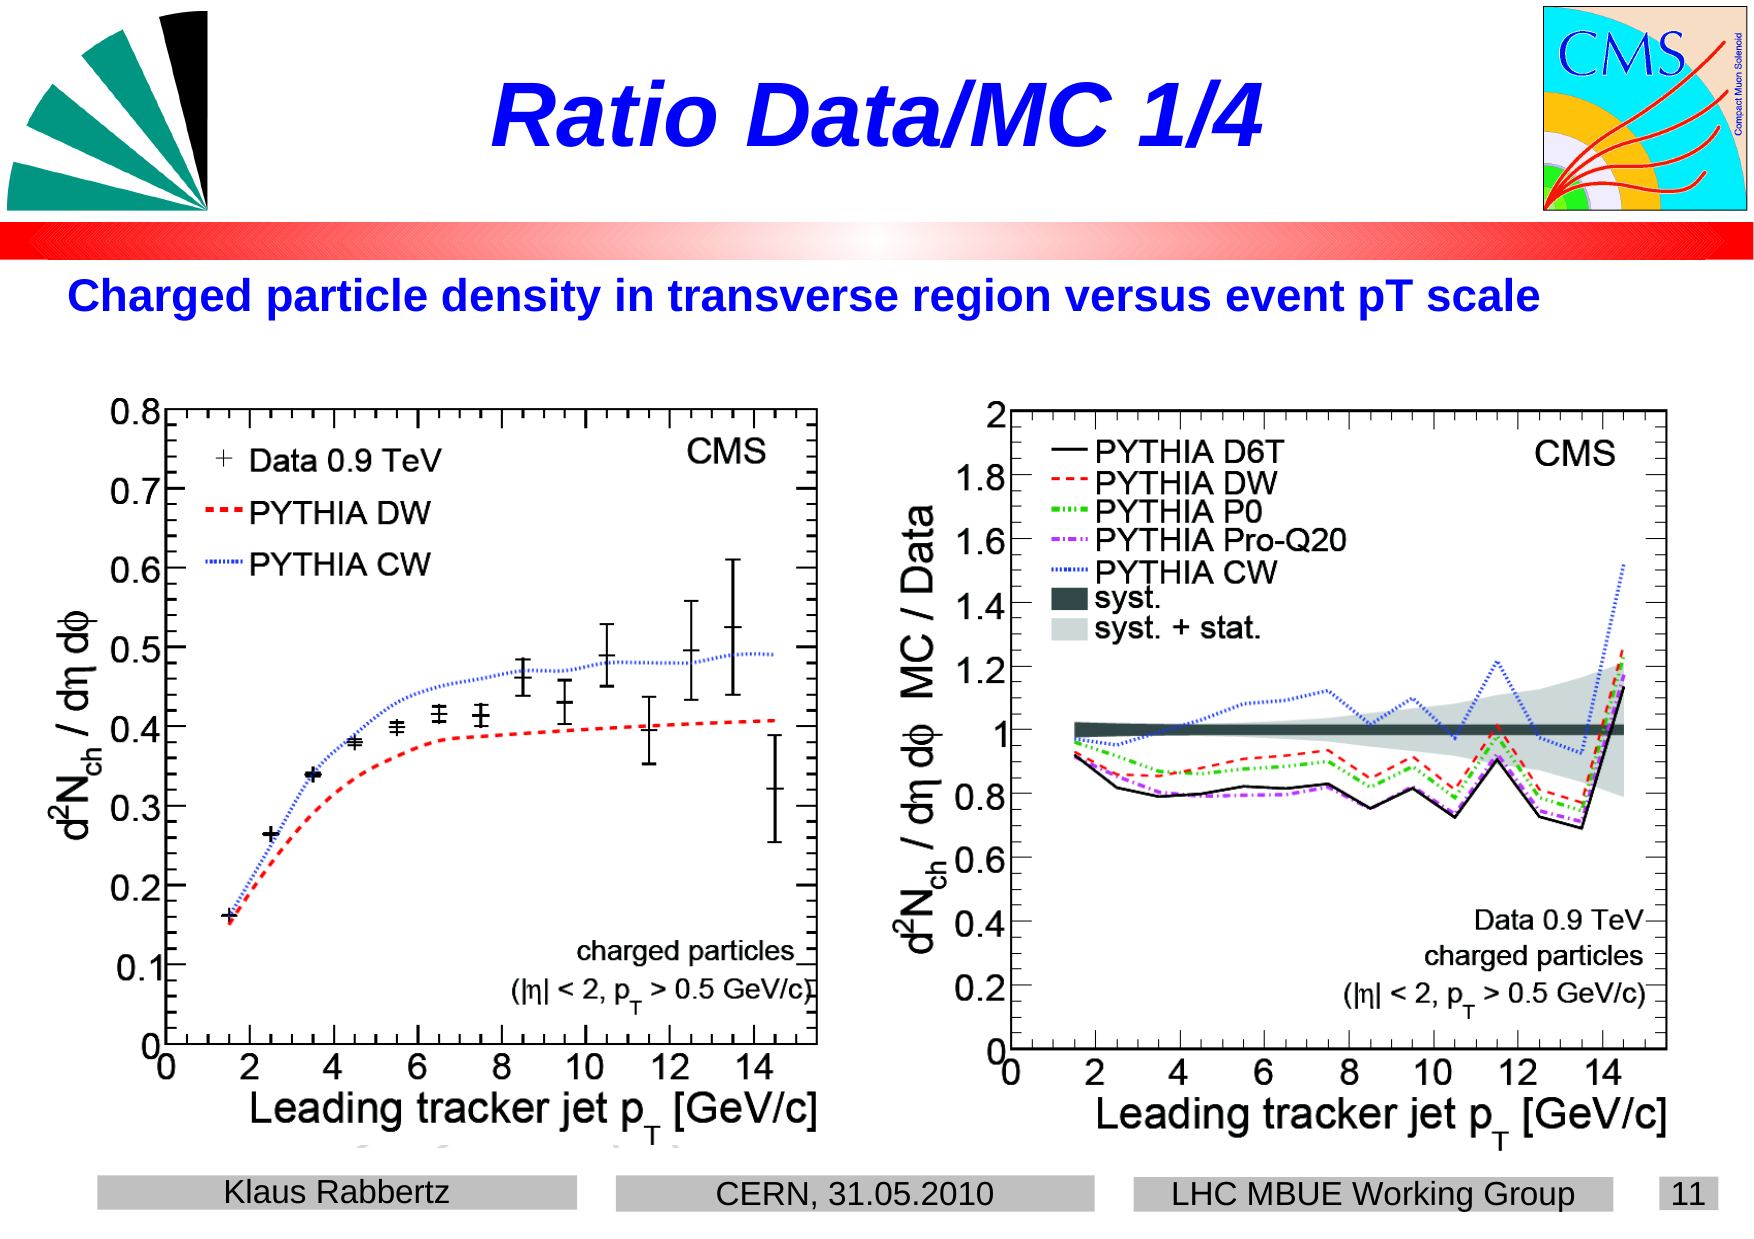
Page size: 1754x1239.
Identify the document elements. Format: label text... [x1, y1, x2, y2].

text_box Charged particle density in transverse region versus event pT scale [55, 258, 1553, 334]
picture [45, 397, 824, 1149]
picture [1542, 5, 1748, 211]
picture [7, 11, 208, 213]
title Ratio Data/MC 1/4 [220, 27, 1536, 202]
picture [890, 397, 1683, 1161]
